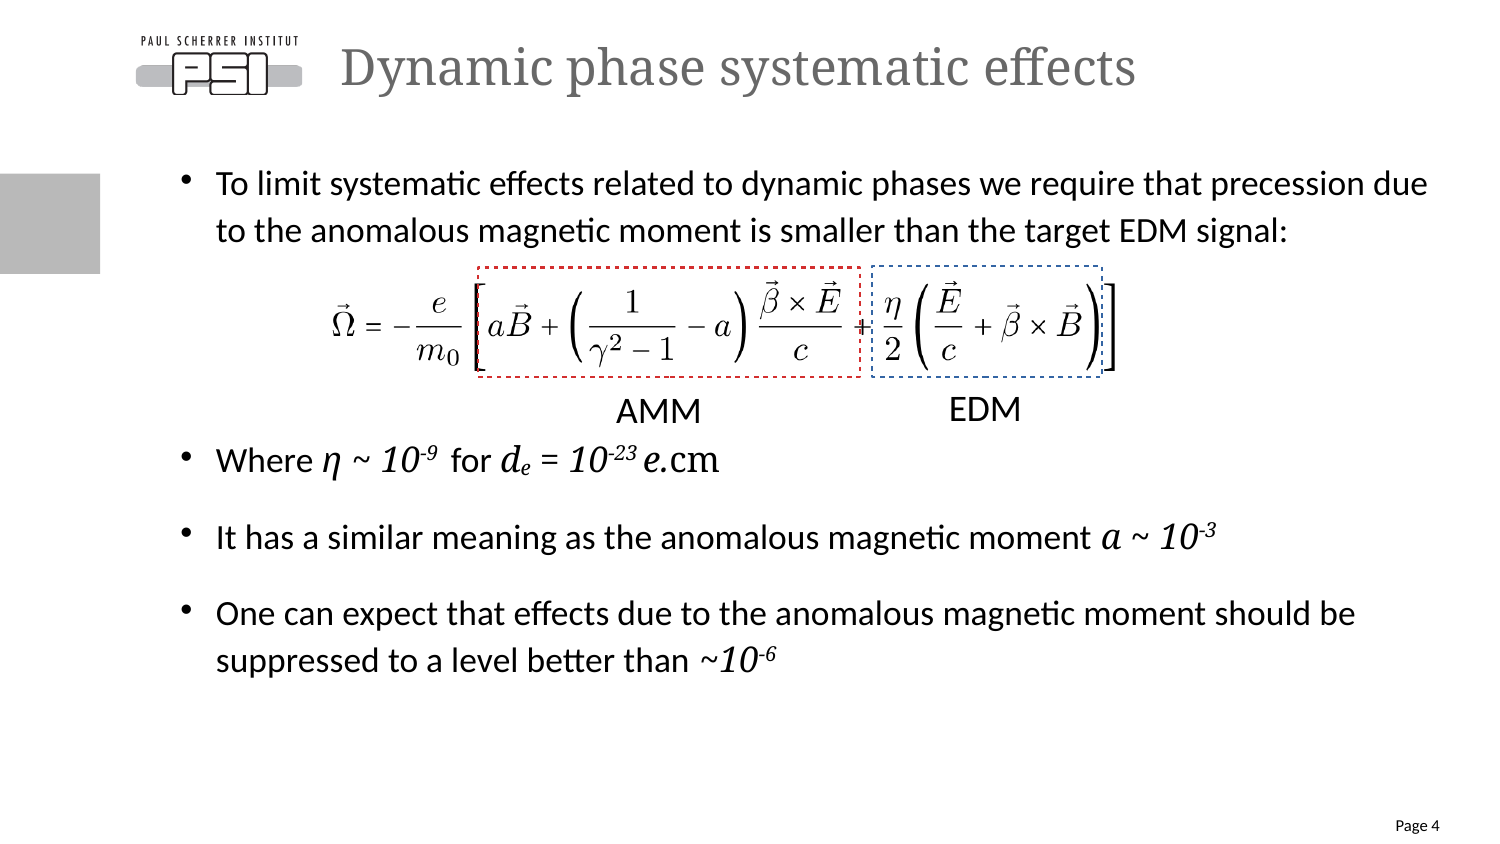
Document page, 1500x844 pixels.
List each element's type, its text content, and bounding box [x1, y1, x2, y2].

list To limit systematic effects related to dynamic phases we require that precession due to the anomalous magnetic moment is smaller than the target EDM signal: Where η ~ 10-9 for de = 10-23 e.cm It has a similar meaning as the anomalous magnetic moment a ~ 10-3 One can expect that effects due to the anomalous magnetic moment should be suppressed to a level better than ~10-6 [180, 155, 1432, 615]
title Dynamic phase systematic effects [340, 35, 1441, 98]
picture [315, 279, 1135, 377]
text_box AMM [601, 379, 747, 432]
text_box EDM [934, 377, 1087, 430]
slide_number Page <number> [1346, 814, 1441, 839]
